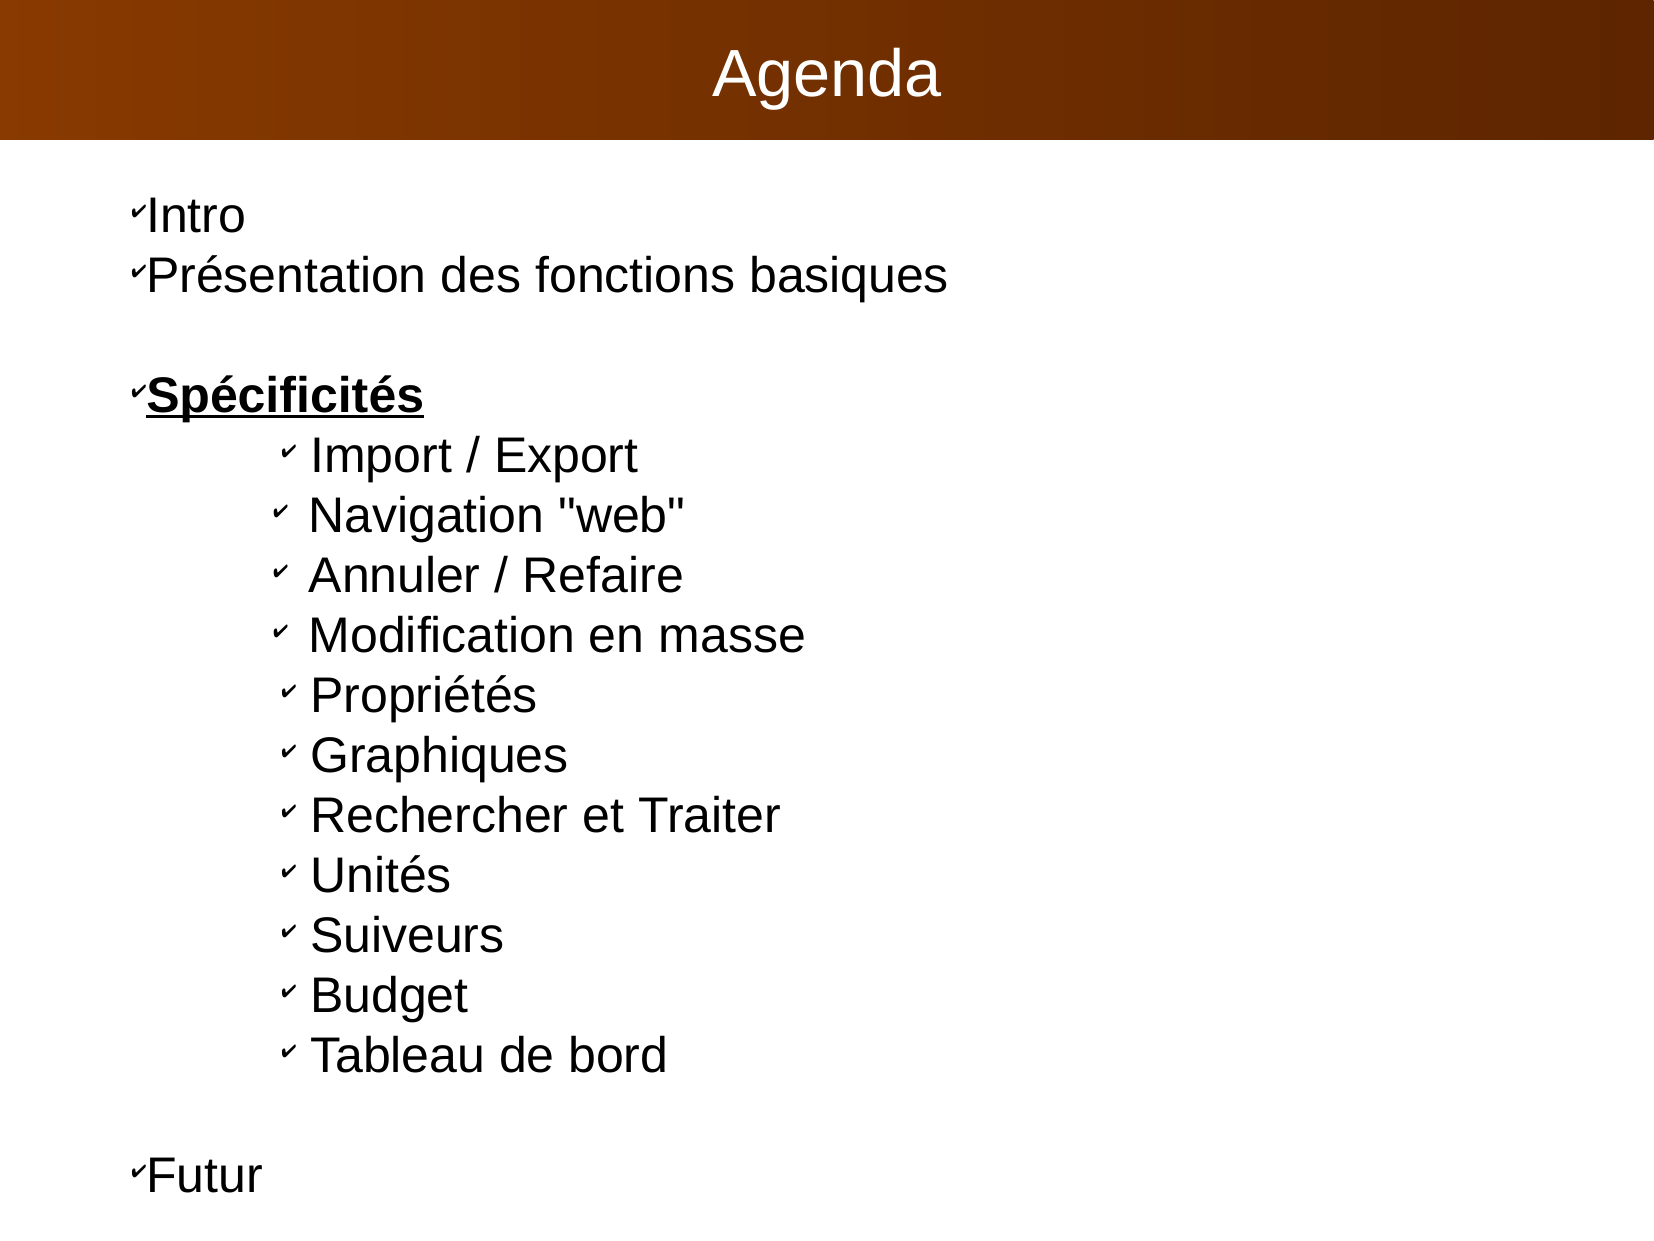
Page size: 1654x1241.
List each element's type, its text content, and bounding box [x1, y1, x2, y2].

title Agenda [0, 0, 1654, 140]
text_box Intro Présentation des fonctions basiques Spécificités Import / Export Navigation "web" Annuler / Refaire Modification en masse Propriétés Graphiques Rechercher et Traiter Unités Suiveurs Budget Tableau de bord Futur [41, 174, 1530, 1210]
